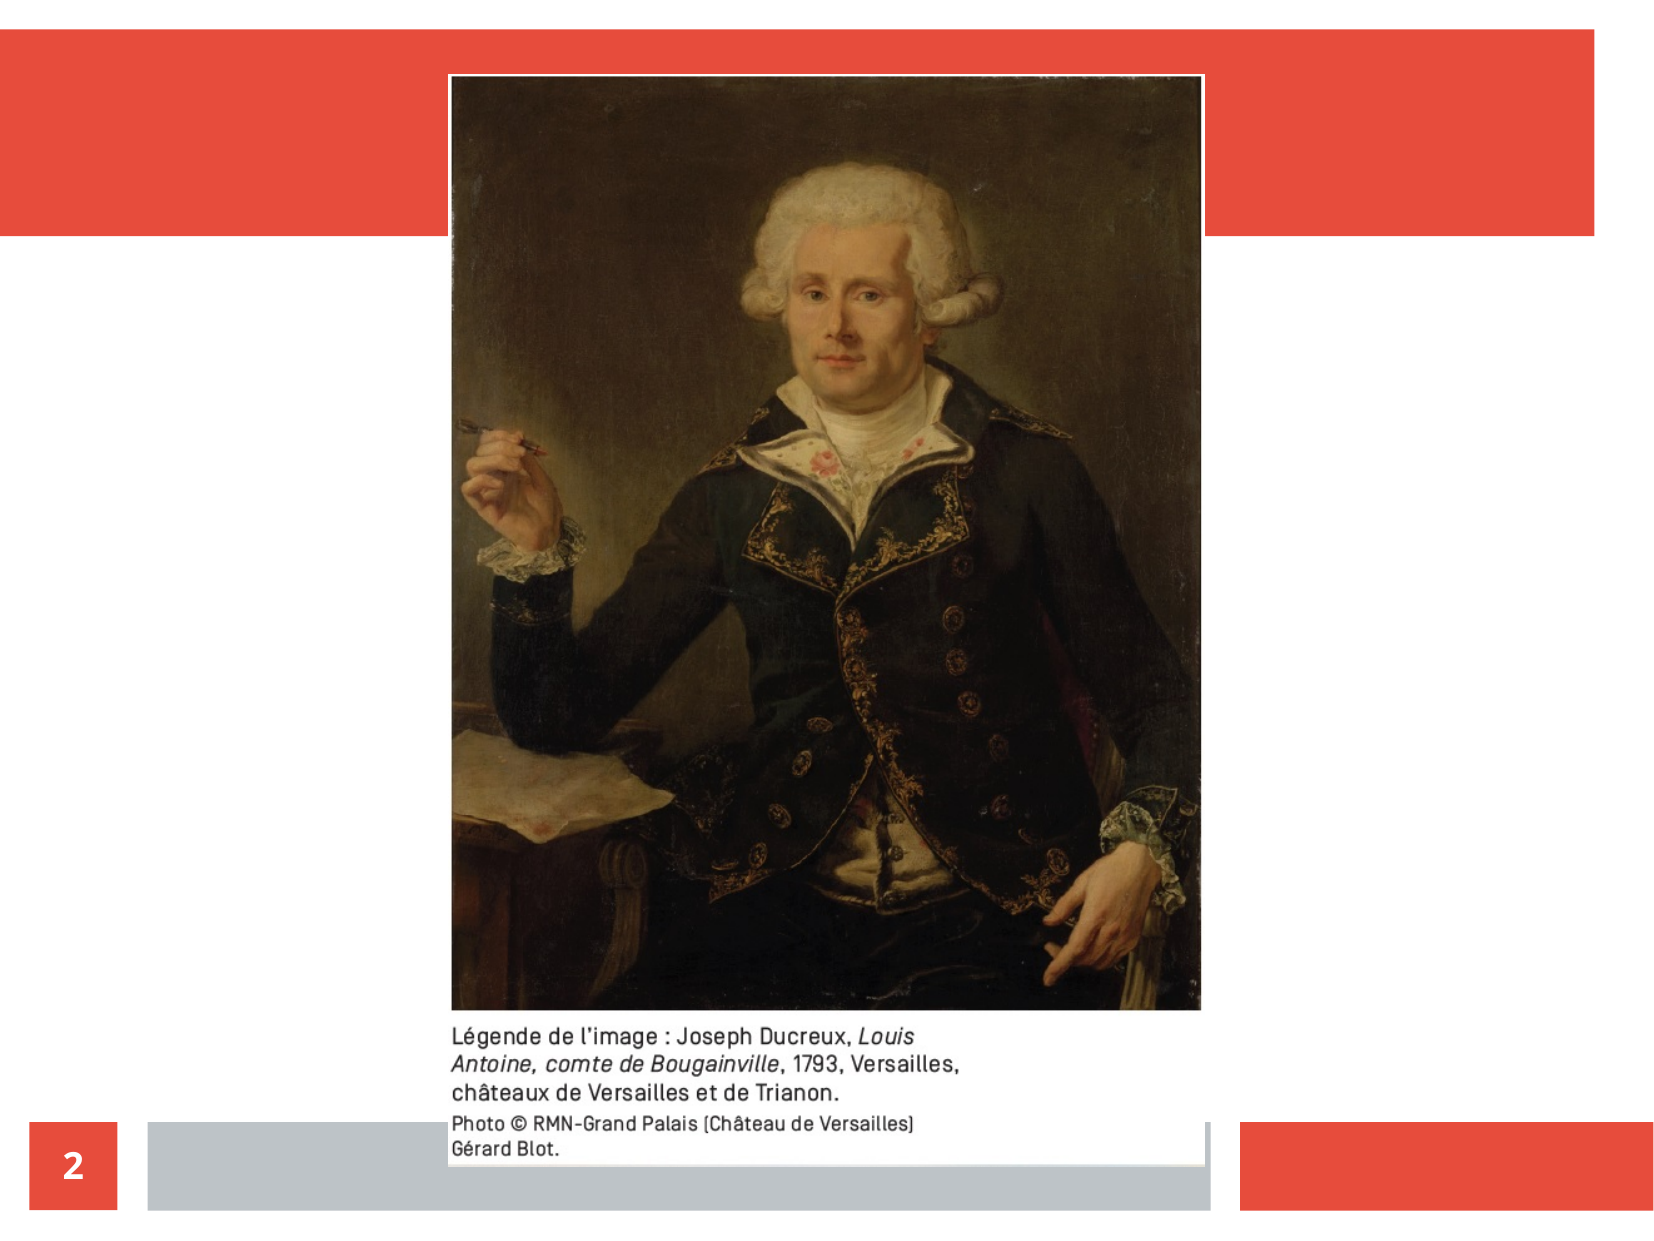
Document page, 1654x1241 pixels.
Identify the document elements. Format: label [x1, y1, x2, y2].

picture [448, 74, 1205, 1167]
